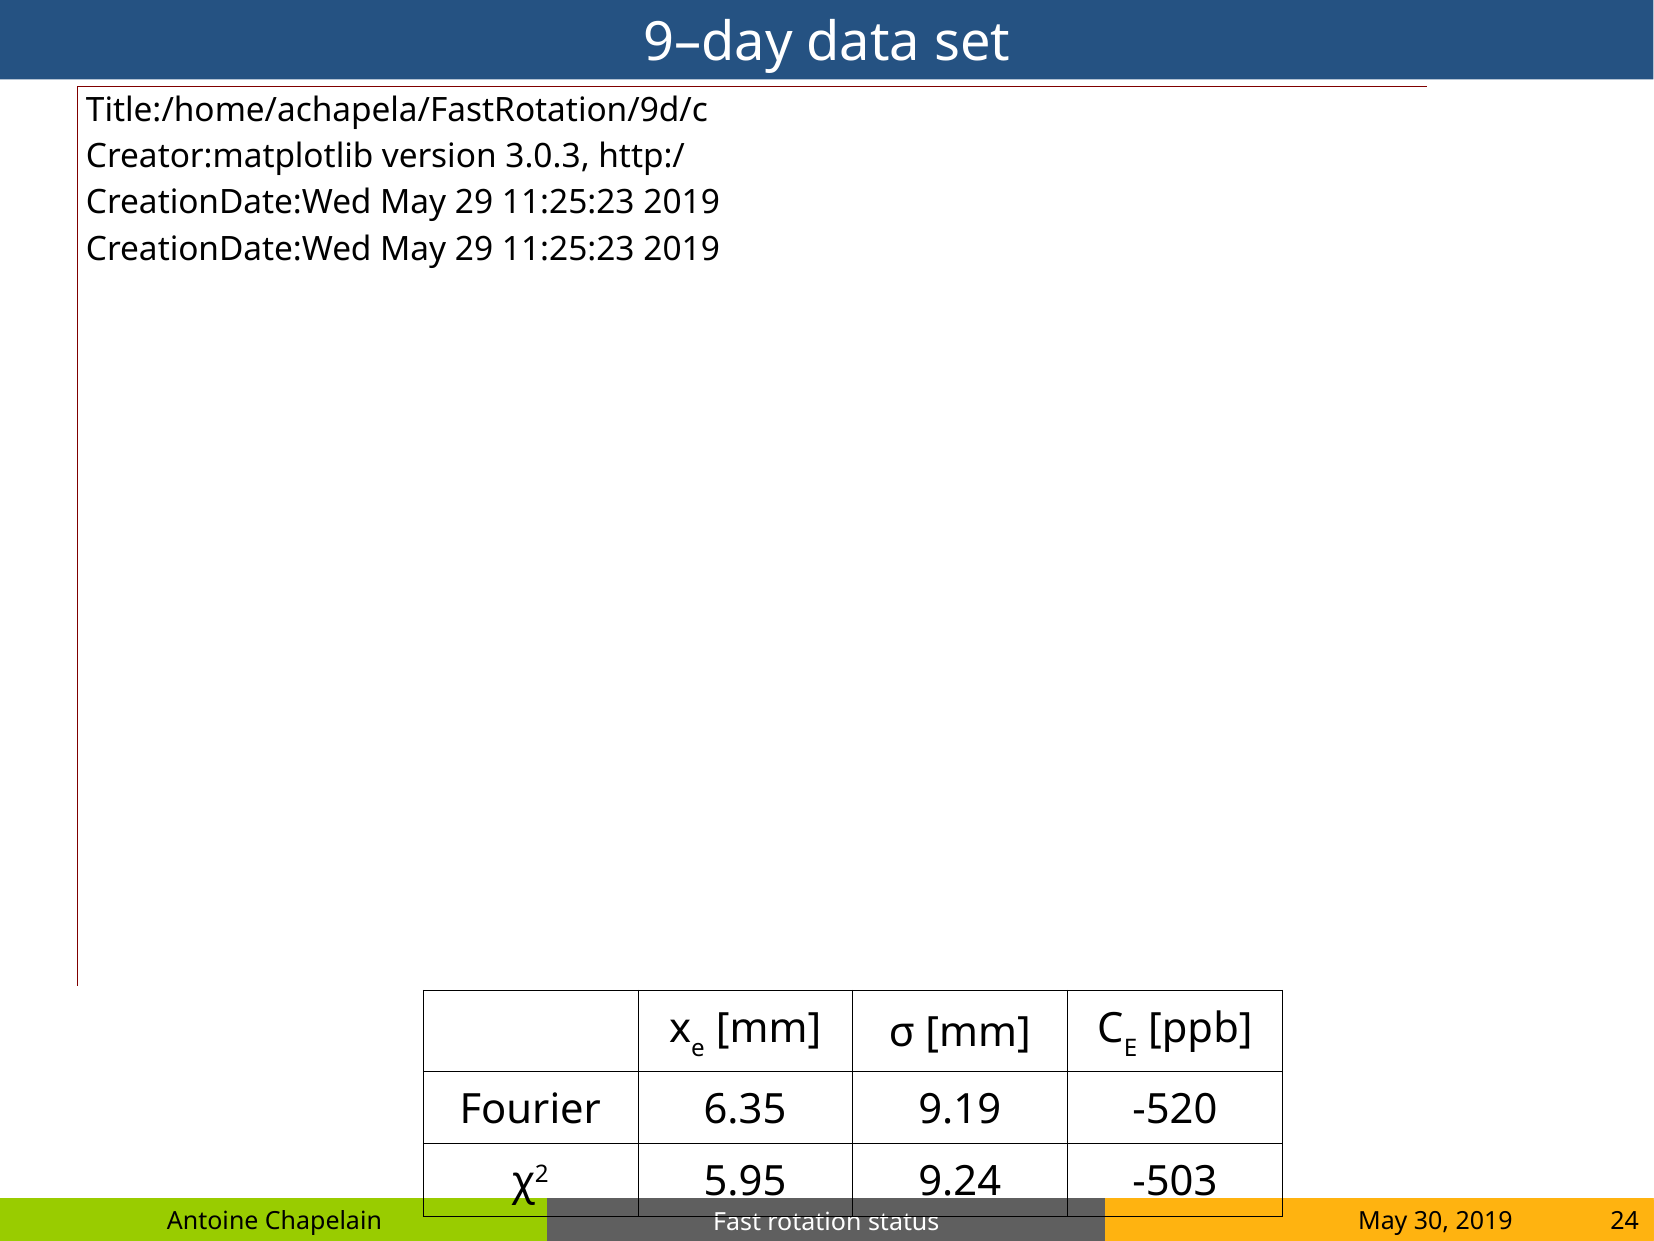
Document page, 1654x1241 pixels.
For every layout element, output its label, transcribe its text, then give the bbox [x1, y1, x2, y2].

table_cell χ2 [424, 1144, 638, 1216]
table_cell 9.24 [853, 1144, 1067, 1216]
table_header σ [mm] [853, 991, 1067, 1071]
table_header [424, 991, 638, 1071]
table_cell 6.35 [639, 1072, 852, 1143]
table_cell Fourier [424, 1072, 638, 1143]
table_cell -503 [1068, 1144, 1282, 1216]
title 9–day data set [0, 0, 1654, 80]
table_header CE [ppb] [1068, 991, 1282, 1071]
table_cell -520 [1068, 1072, 1282, 1143]
table_cell 5.95 [639, 1144, 852, 1216]
table_cell 9.19 [853, 1072, 1067, 1143]
picture [75, 84, 1427, 986]
table_header xe [mm] [639, 991, 852, 1071]
